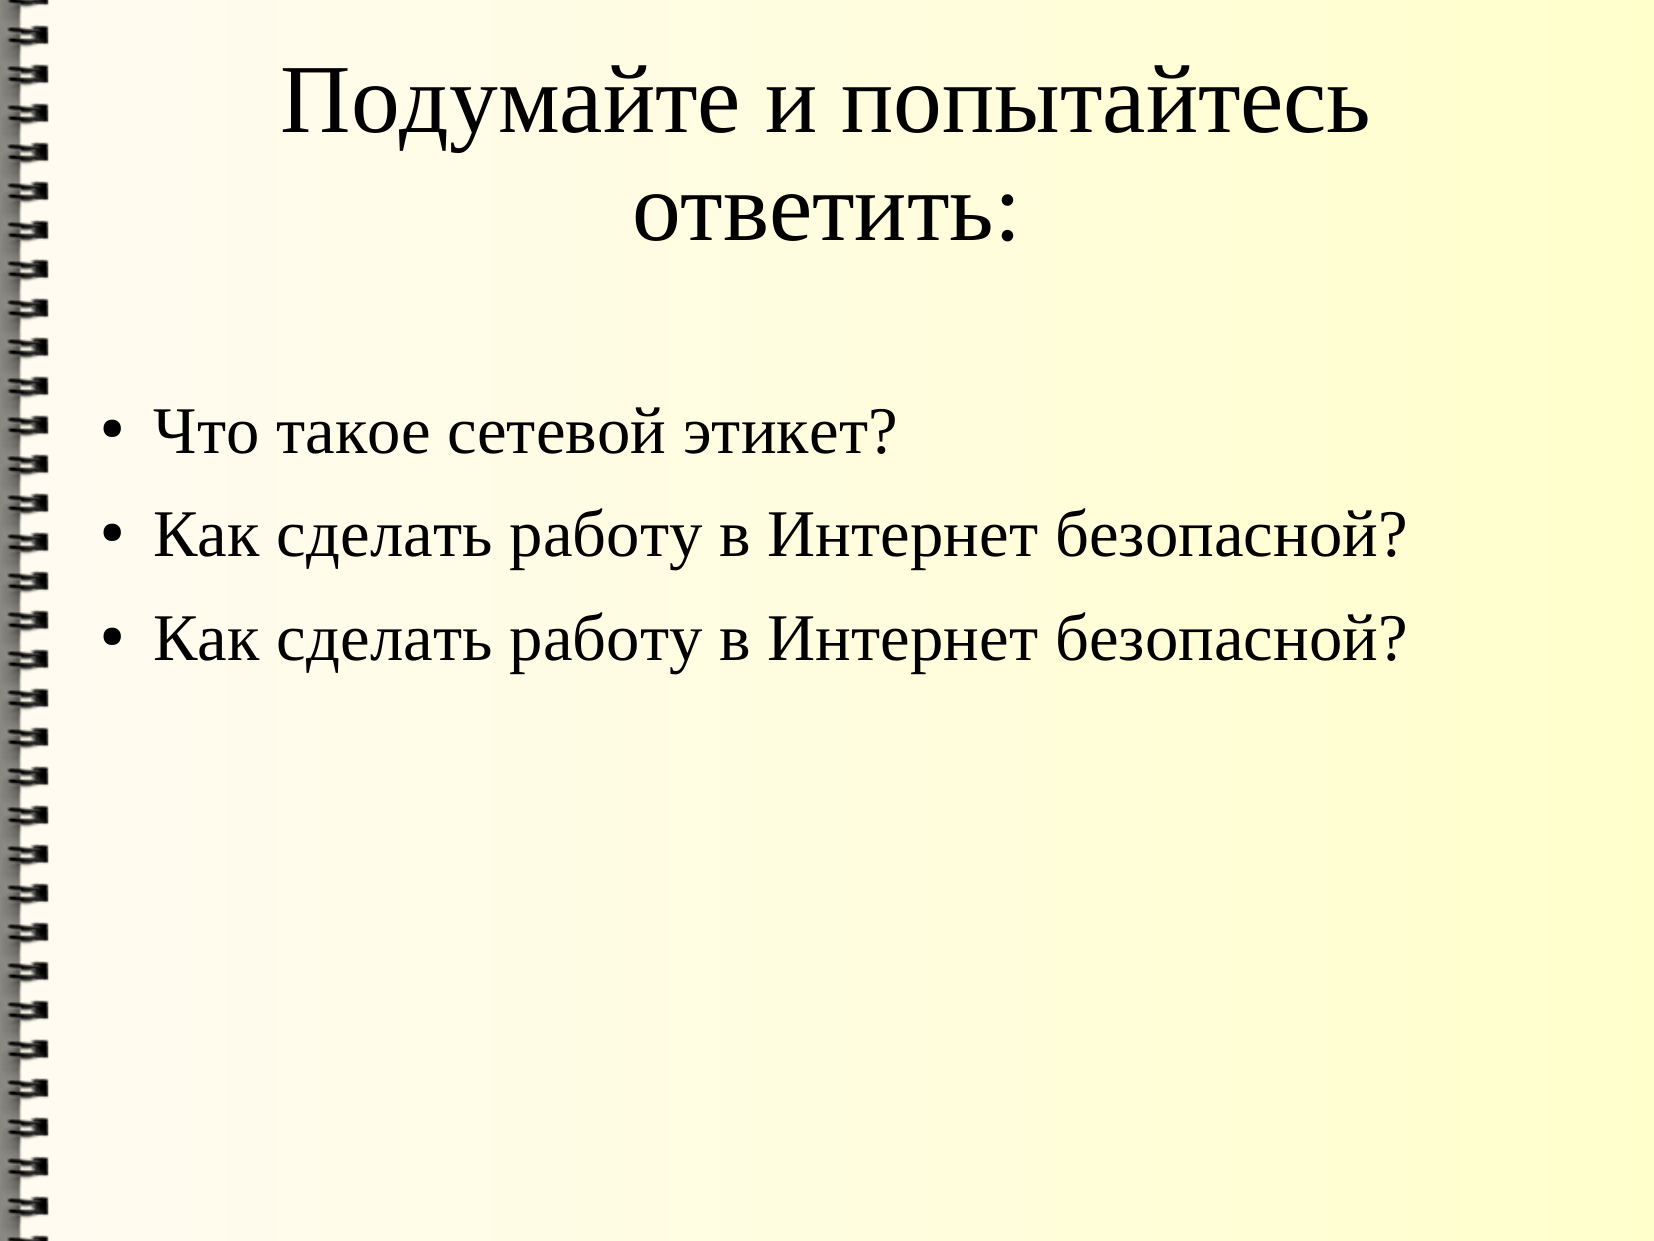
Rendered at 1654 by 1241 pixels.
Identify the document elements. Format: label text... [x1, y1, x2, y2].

picture [0, 0, 1654, 1241]
list Что такое сетевой этикет? Как сделать работу в Интернет безопасной? Как сделать работу в Интернет безопасной? [82, 290, 1571, 1109]
title Подумайте и попытайтесь ответить: [82, 44, 1571, 262]
